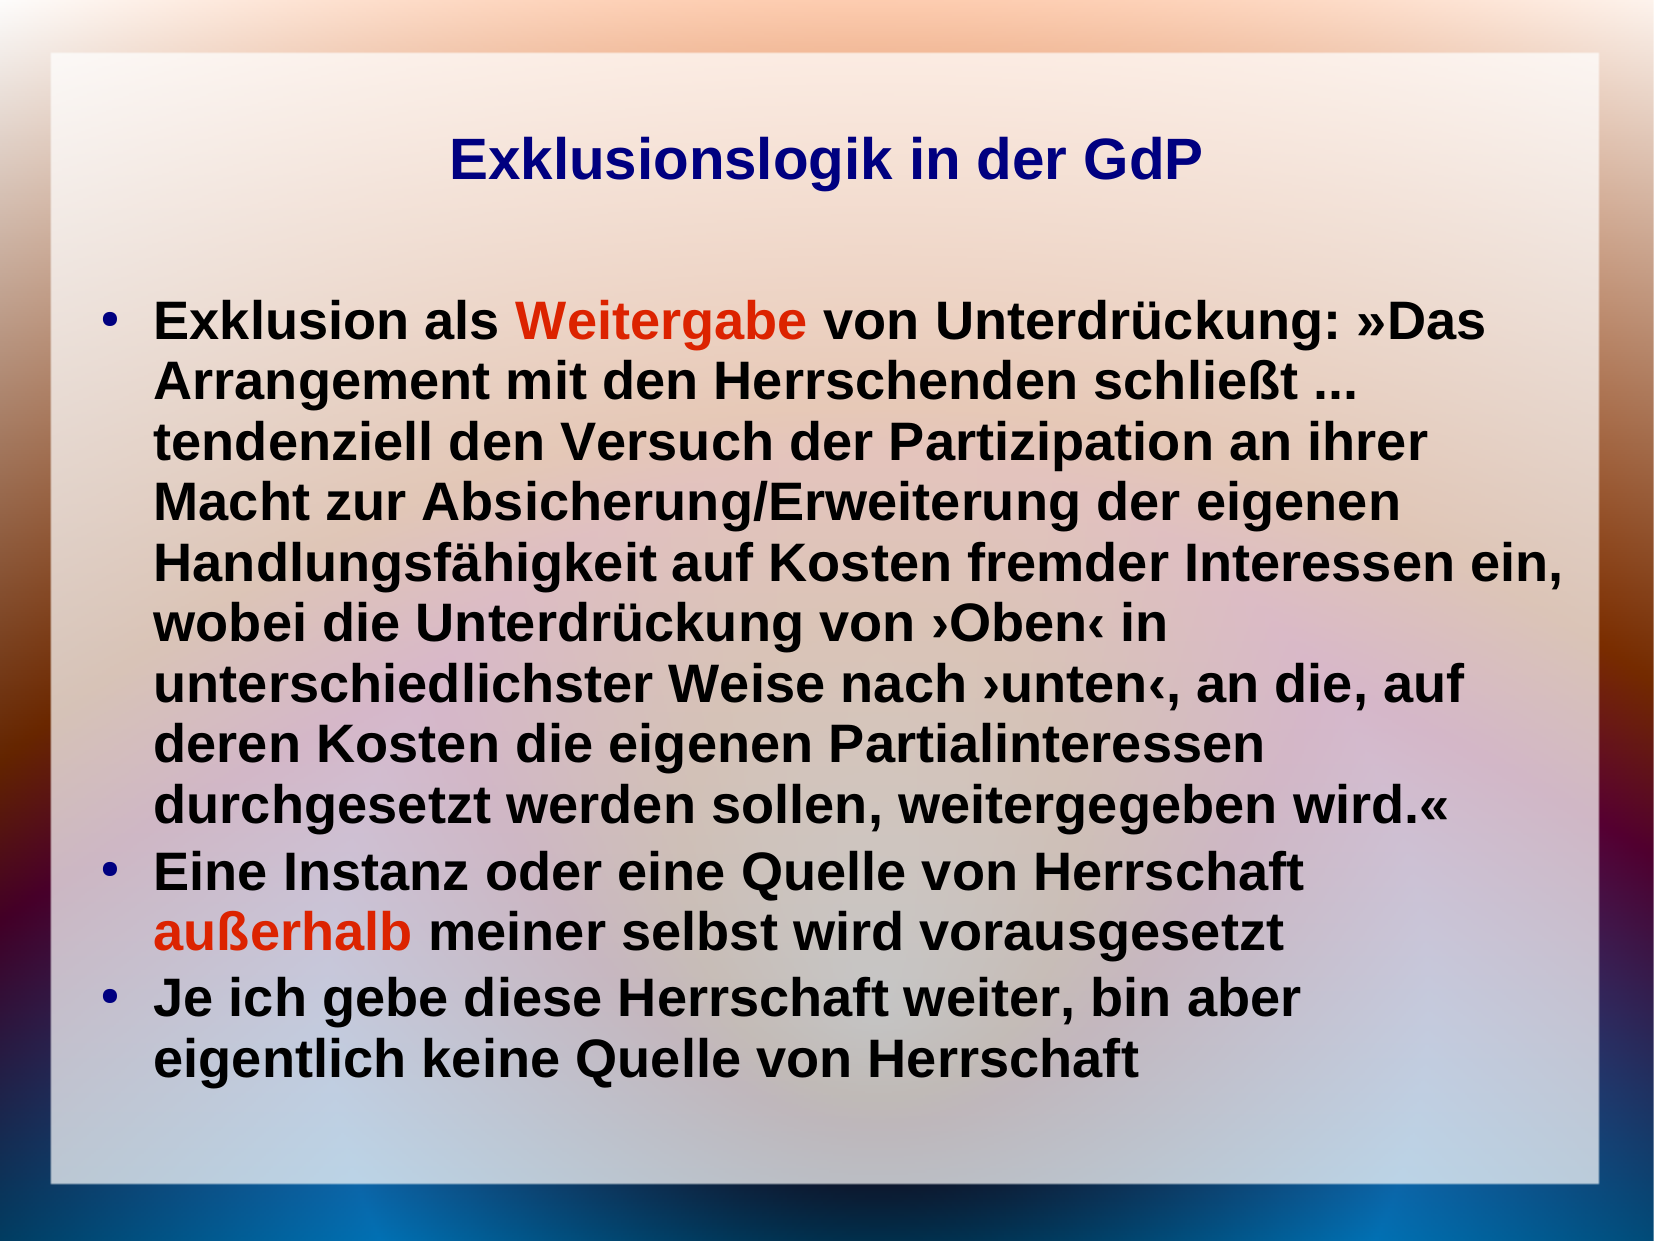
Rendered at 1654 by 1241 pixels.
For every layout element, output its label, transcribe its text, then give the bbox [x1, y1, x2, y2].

title Exklusionslogik in der GdP [82, 55, 1571, 263]
list Exklusion als Weitergabe von Unterdrückung: »Das Arrangement mit den Herrschenden schließt ... tendenziell den Versuch der Partizipation an ihrer Macht zur Absicherung/Erweiterung der eigenen Handlungsfähigkeit auf Kosten fremder Interessen ein, wobei die Unterdrückung von ›Oben‹ in unterschiedlichster Weise nach ›unten‹, an die, auf deren Kosten die eigenen Partialinteressen durchgesetzt werden sollen, weitergegeben wird.« Eine Instanz oder eine Quelle von Herrschaft außerhalb meiner selbst wird vorausgesetzt Je ich gebe diese Herrschaft weiter, bin aber eigentlich keine Quelle von Herrschaft [82, 290, 1571, 1156]
picture [0, 0, 1654, 1241]
